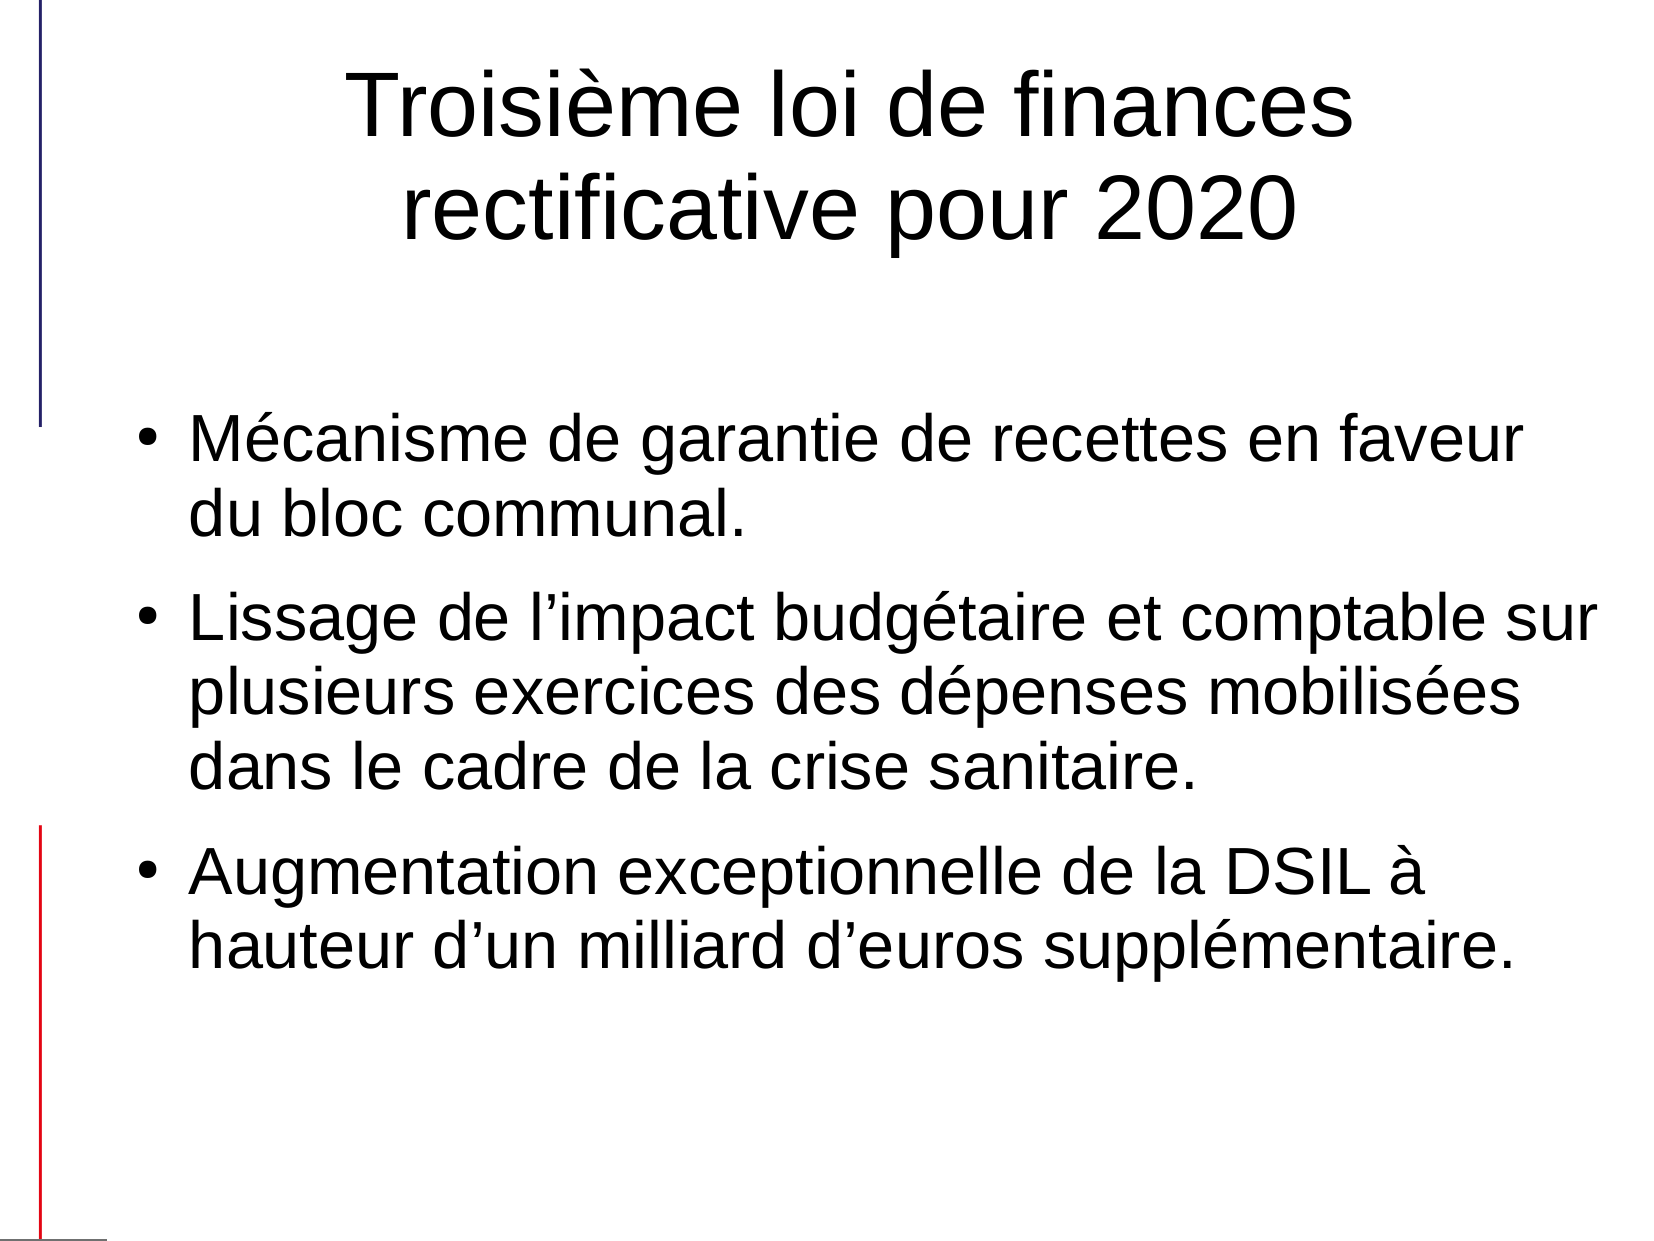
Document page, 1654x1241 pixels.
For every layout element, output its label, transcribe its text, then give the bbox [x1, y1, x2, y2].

list Mécanisme de garantie de recettes en faveur du bloc communal. Lissage de l’impact budgétaire et comptable sur plusieurs exercices des dépenses mobilisées dans le cadre de la crise sanitaire. Augmentation exceptionnelle de la DSIL à hauteur d’un milliard d’euros supplémentaire. [118, 296, 1607, 1016]
picture [0, 0, 107, 1241]
title Troisième loi de finances rectificative pour 2020 [107, 52, 1595, 260]
